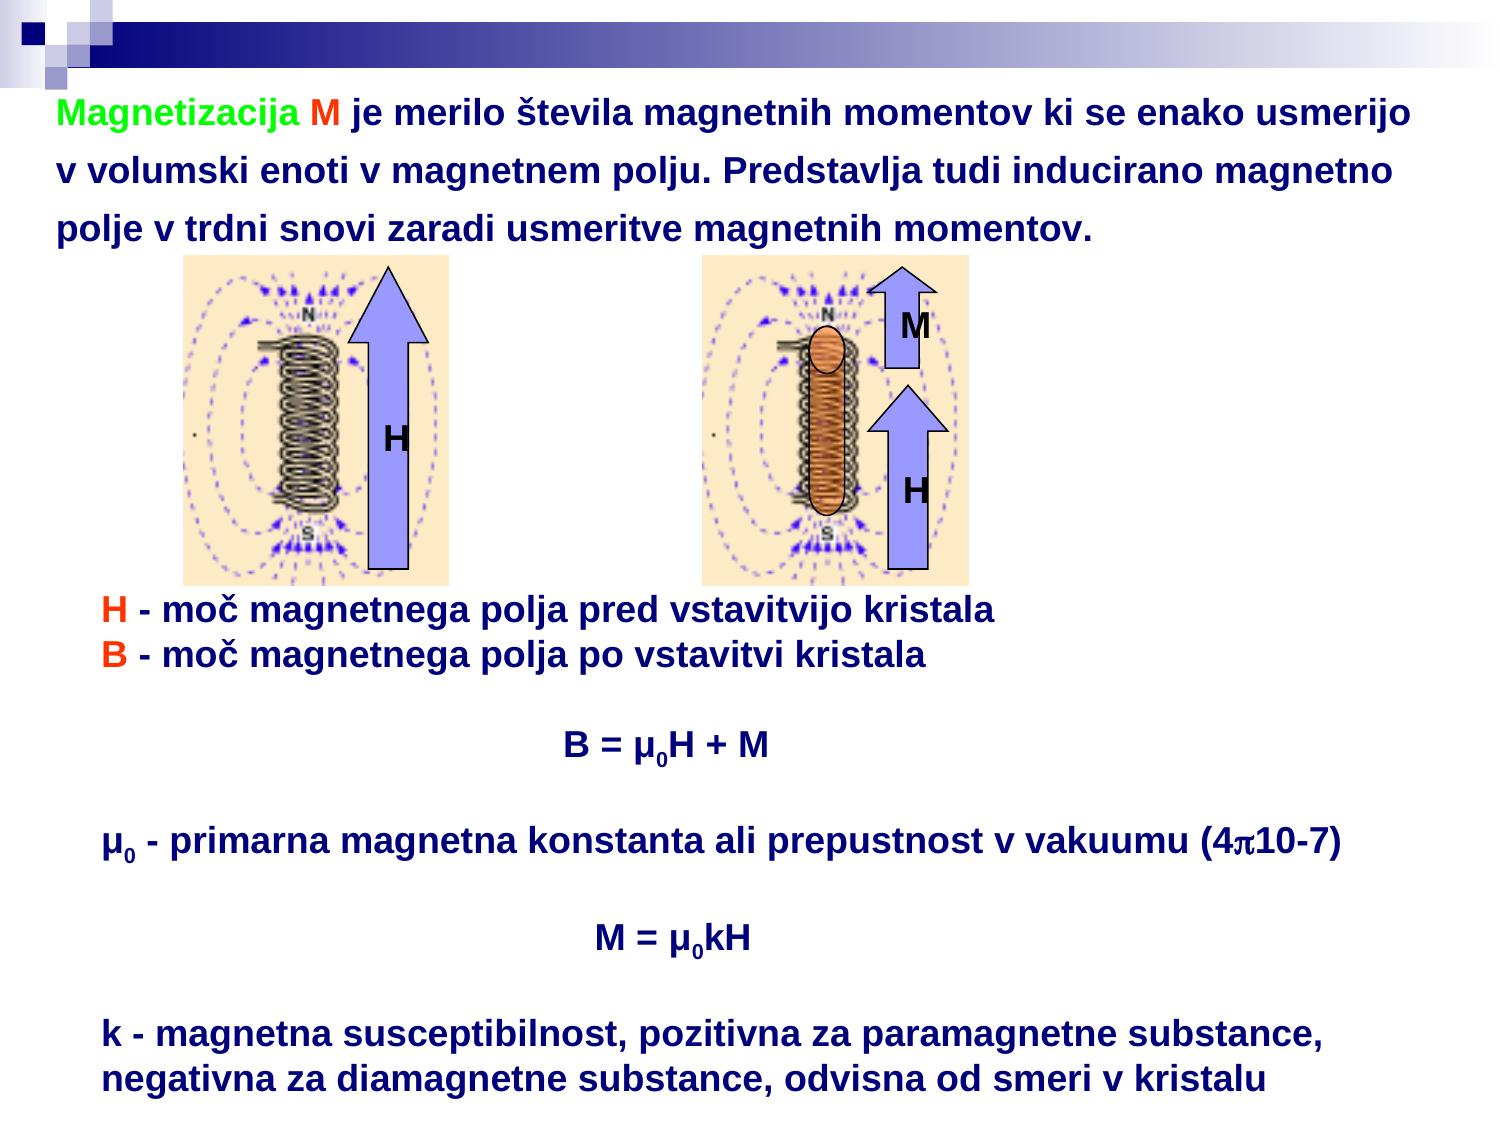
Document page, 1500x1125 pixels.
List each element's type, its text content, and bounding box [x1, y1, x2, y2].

chart [702, 255, 969, 586]
text_box [809, 356, 845, 516]
text_box Magnetizacija M je merilo števila magnetnih momentov ki se enako usmerijo v volumski enoti v magnetnem polju. Predstavlja tudi inducirano magnetno polje v trdni snovi zaradi usmeritve magnetnih momentov. [41, 66, 1439, 258]
chart [183, 255, 449, 586]
text_box H [348, 267, 429, 569]
text_box H [868, 385, 948, 569]
text_box H - moč magnetnega polja pred vstavitvijo kristala B - moč magnetnega polja po vstavitvi kristala B = μ0H + M μ0 - primarna magnetna konstanta ali prepustnost v vakuumu (410-7) M = μ0kH k - magnetna susceptibilnost, pozitivna za paramagnetne substance, negativna za diamagnetne substance, odvisna od smeri v kristalu [86, 577, 1357, 1107]
text_box M [868, 267, 937, 369]
